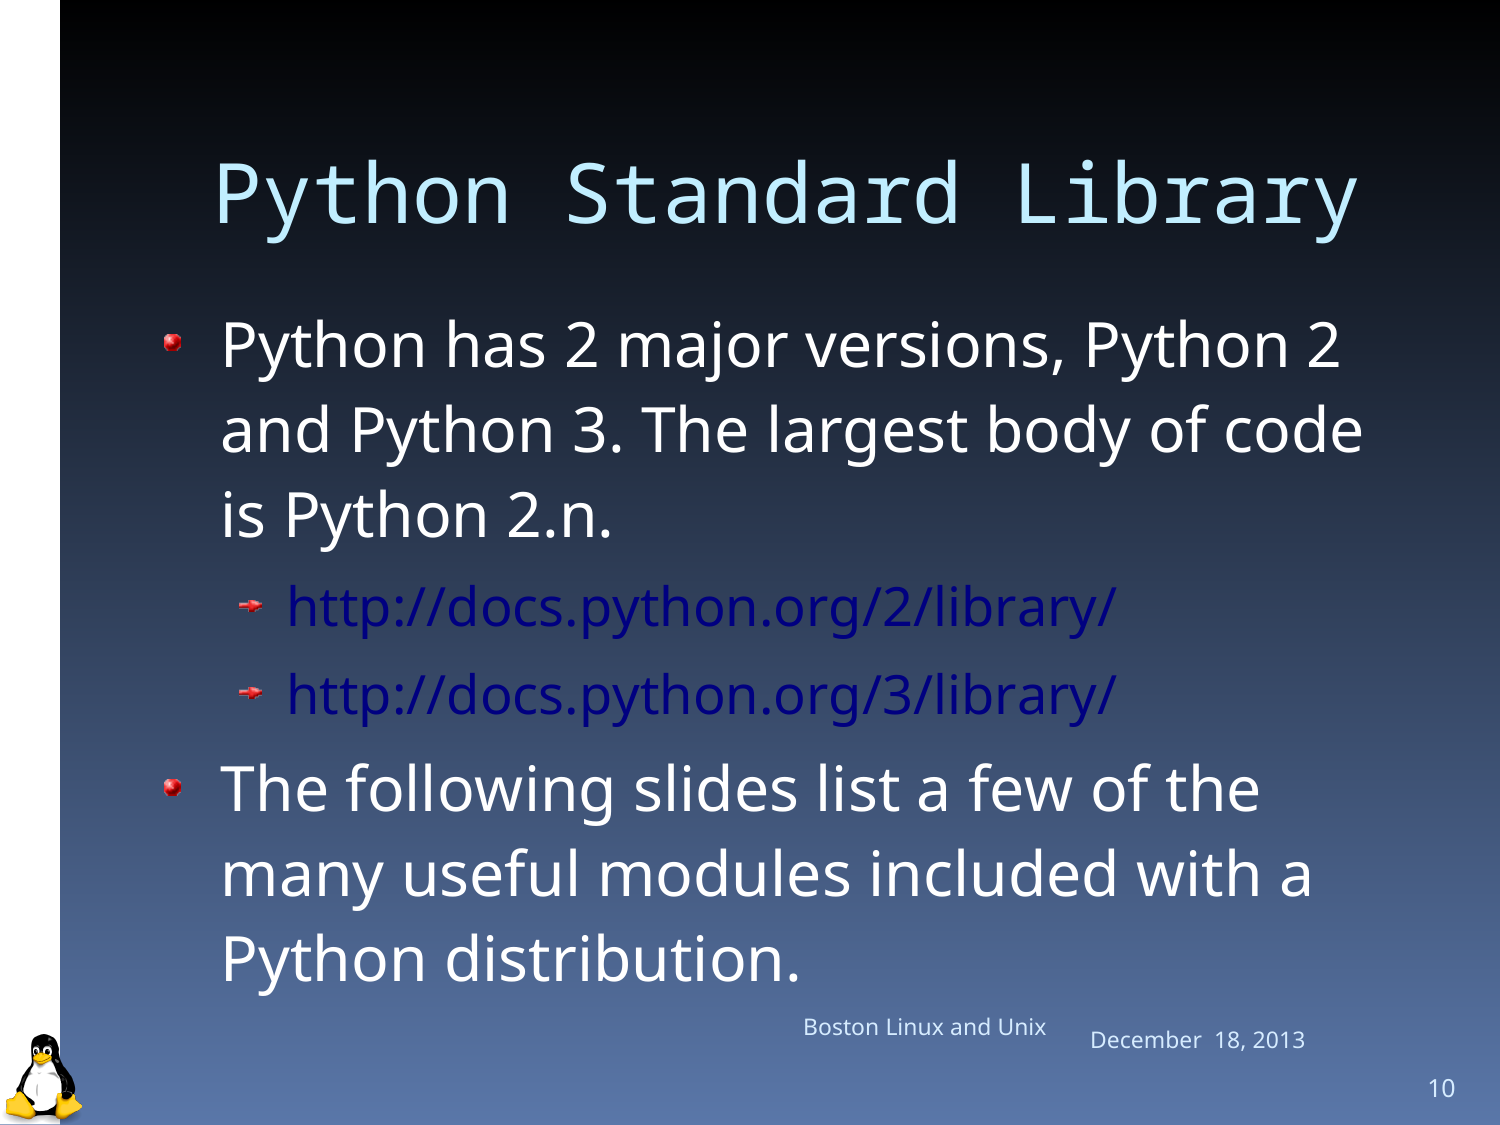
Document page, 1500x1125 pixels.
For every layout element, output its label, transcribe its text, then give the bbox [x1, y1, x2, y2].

list Python has 2 major versions, Python 2 and Python 3. The largest body of code is Python 2.n. http://docs.python.org/2/library/ http://docs.python.org/3/library/ The following slides list a few of the many useful modules included with a Python distribution. [149, 292, 1425, 962]
title Python Standard Library [149, 91, 1425, 292]
picture [0, 1034, 82, 1125]
